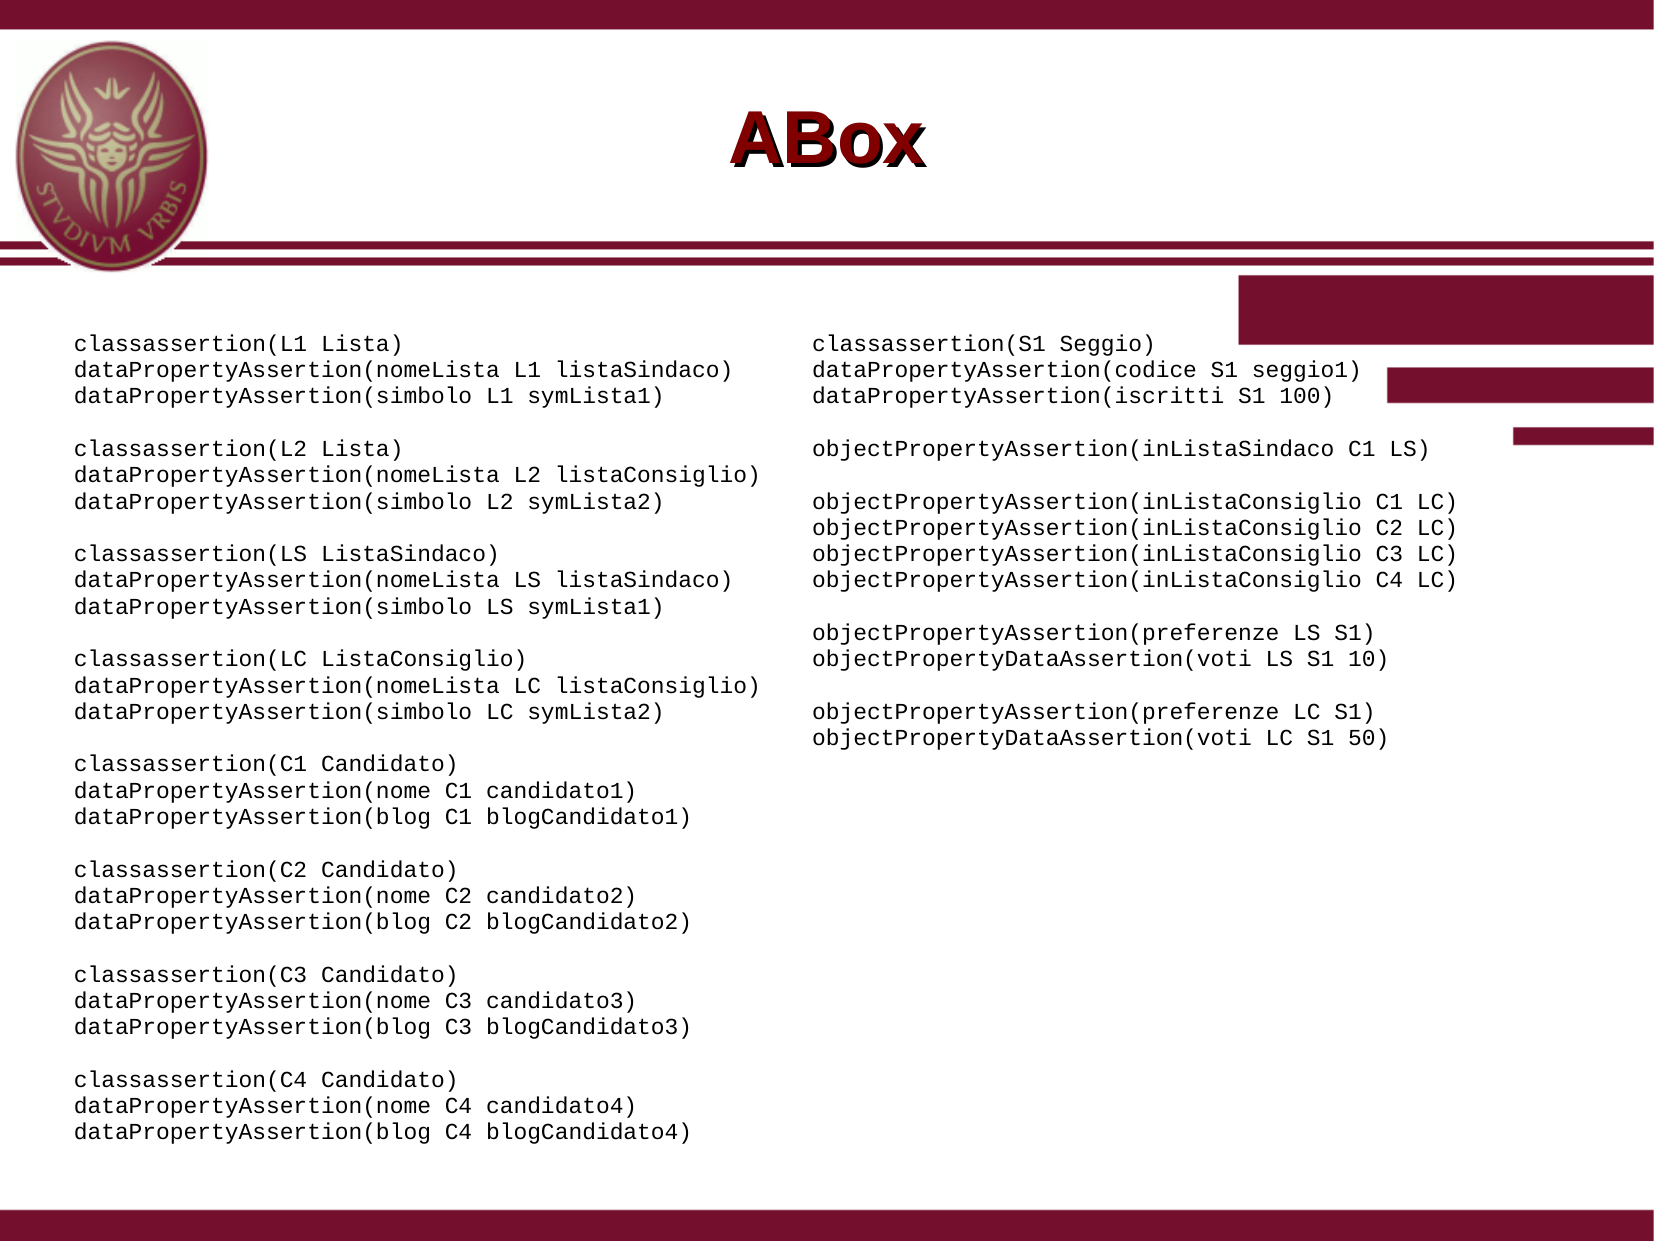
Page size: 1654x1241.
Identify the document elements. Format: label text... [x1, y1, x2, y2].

picture [0, 0, 1654, 1241]
text_box classassertion(S1 Seggio) dataPropertyAssertion(codice S1 seggio1) dataPropertyAssertion(iscritti S1 100) objectPropertyAssertion(inListaSindaco C1 LS) objectPropertyAssertion(inListaConsiglio C1 LC) objectPropertyAssertion(inListaConsiglio C2 LC) objectPropertyAssertion(inListaConsiglio C3 LC) objectPropertyAssertion(inListaConsiglio C4 LC) objectPropertyAssertion(preferenze LS S1) objectPropertyDataAssertion(voti LS S1 10) objectPropertyAssertion(preferenze LC S1) objectPropertyDataAssertion(voti LC S1 50) [797, 324, 1506, 757]
text_box ABox [295, 88, 1359, 188]
text_box classassertion(L1 Lista) dataPropertyAssertion(nomeLista L1 listaSindaco) dataPropertyAssertion(simbolo L1 symLista1) classassertion(L2 Lista) dataPropertyAssertion(nomeLista L2 listaConsiglio) dataPropertyAssertion(simbolo L2 symLista2) classassertion(LS ListaSindaco) dataPropertyAssertion(nomeLista LS listaSindaco) dataPropertyAssertion(simbolo LS symLista1) classassertion(LC ListaConsiglio) dataPropertyAssertion(nomeLista LC listaConsiglio) dataPropertyAssertion(simbolo LC symLista2) classassertion(C1 Candidato) dataPropertyAssertion(nome C1 candidato1) dataPropertyAssertion(blog C1 blogCandidato1) classassertion(C2 Candidato) dataPropertyAssertion(nome C2 candidato2) dataPropertyAssertion(blog C2 blogCandidato2) classassertion(C3 Candidato) dataPropertyAssertion(nome C3 candidato3) dataPropertyAssertion(blog C3 blogCandidato3) classassertion(C4 Candidato) dataPropertyAssertion(nome C4 candidato4) dataPropertyAssertion(blog C4 blogCandidato4) [59, 324, 798, 1186]
